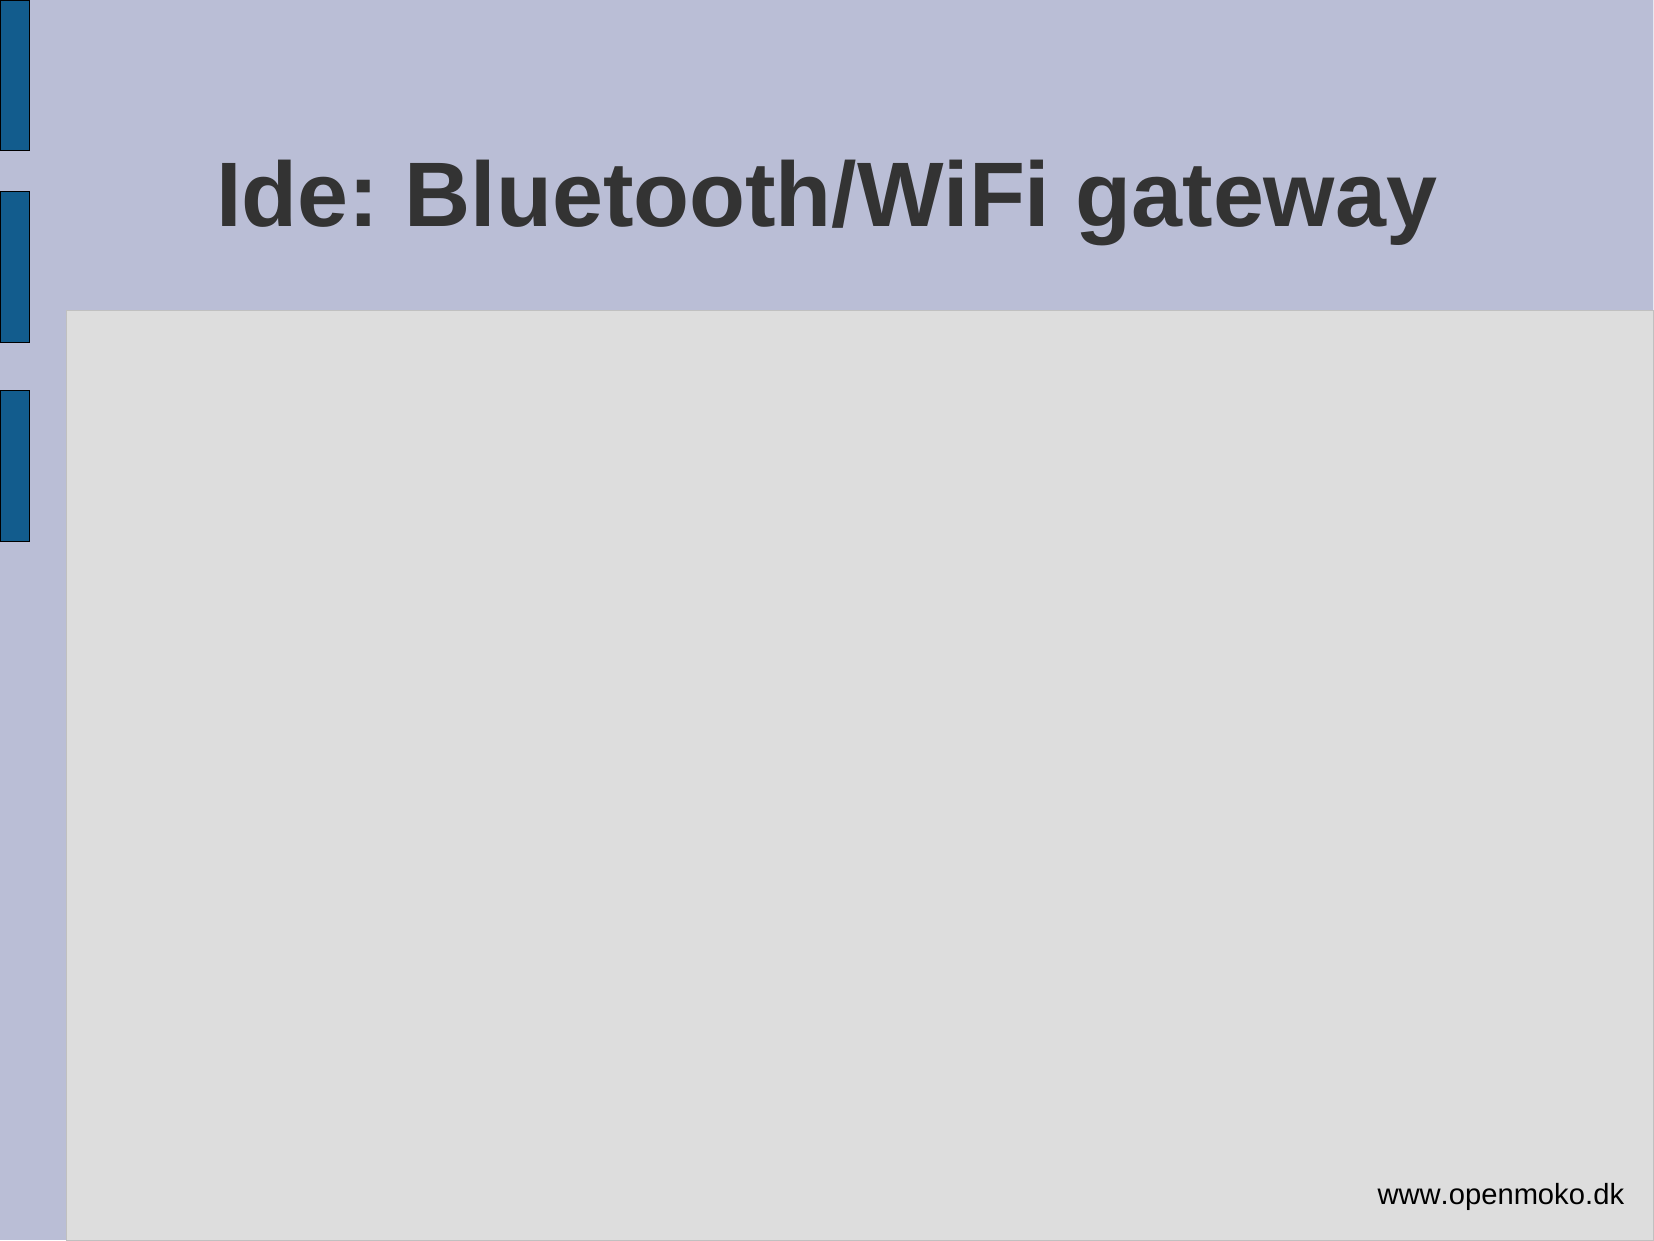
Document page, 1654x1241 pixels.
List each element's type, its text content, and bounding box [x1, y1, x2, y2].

title Ide: Bluetooth/WiFi gateway [121, 87, 1534, 302]
